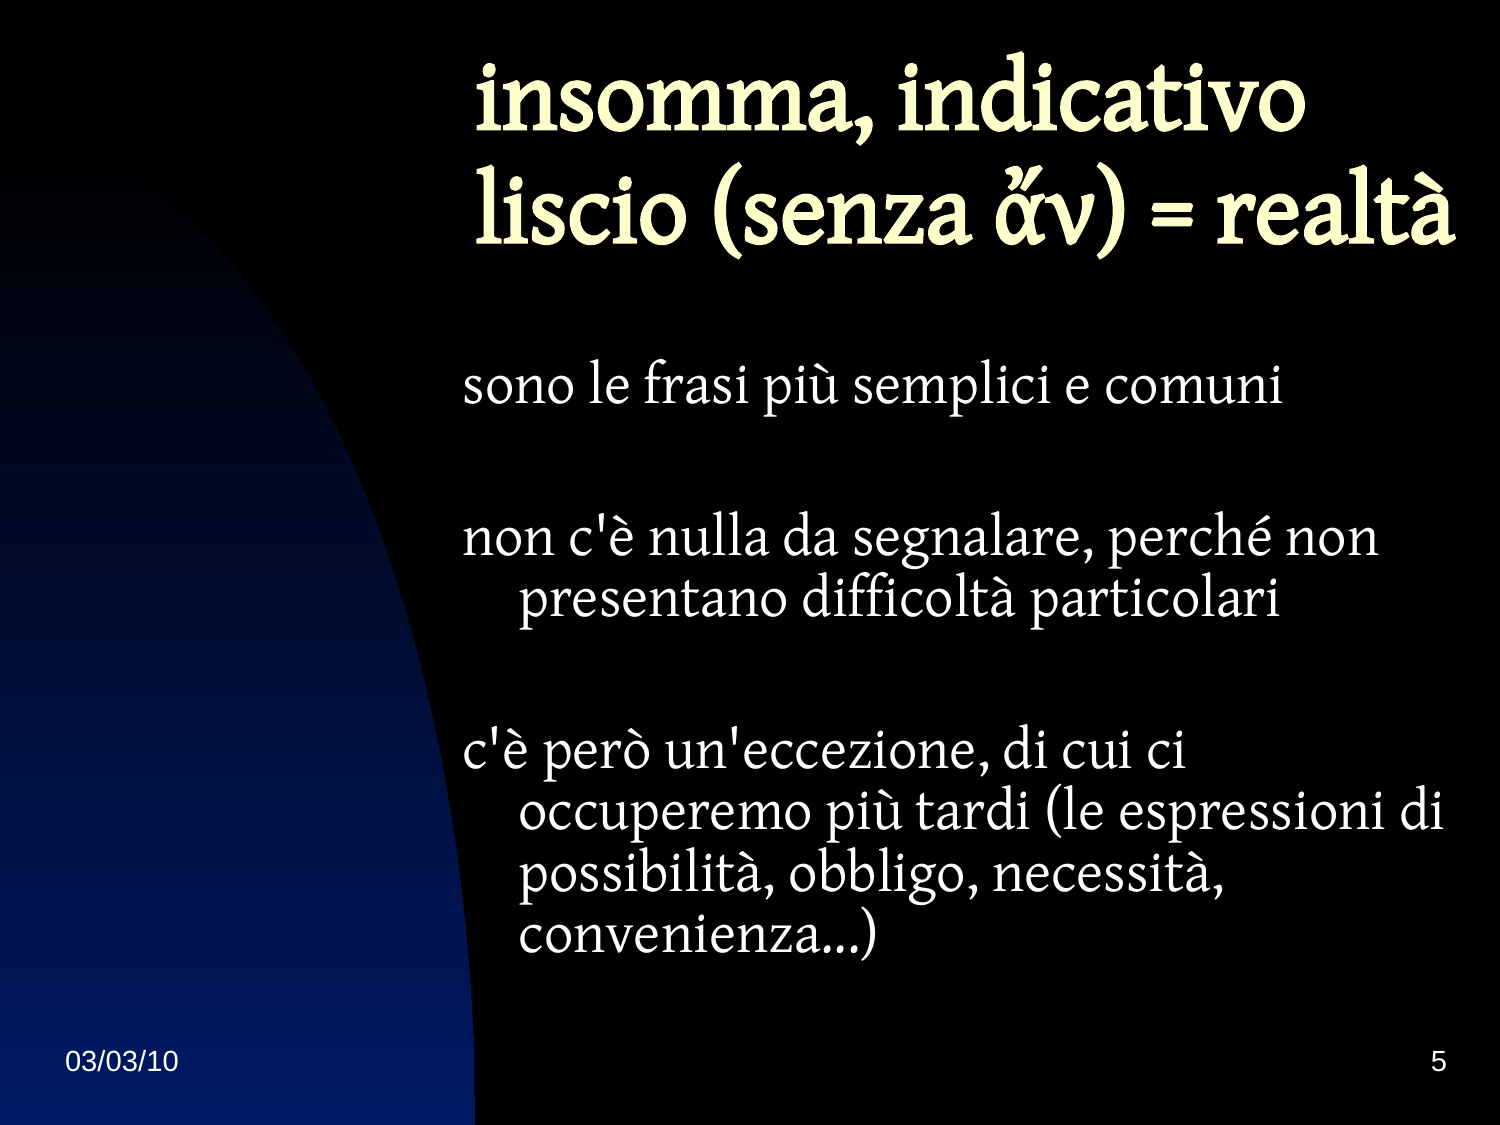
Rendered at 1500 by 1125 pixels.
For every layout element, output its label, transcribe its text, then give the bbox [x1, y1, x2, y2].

list sono le frasi più semplici e comuni non c'è nulla da segnalare, perché non presentano difficoltà particolari c'è però un'eccezione, di cui ci occuperemo più tardi (le espressioni di possibilità, obbligo, necessità, convenienza...) [462, 354, 1463, 1093]
title insomma, indicativo liscio (senza ἄν) = realtà [474, 0, 1463, 337]
